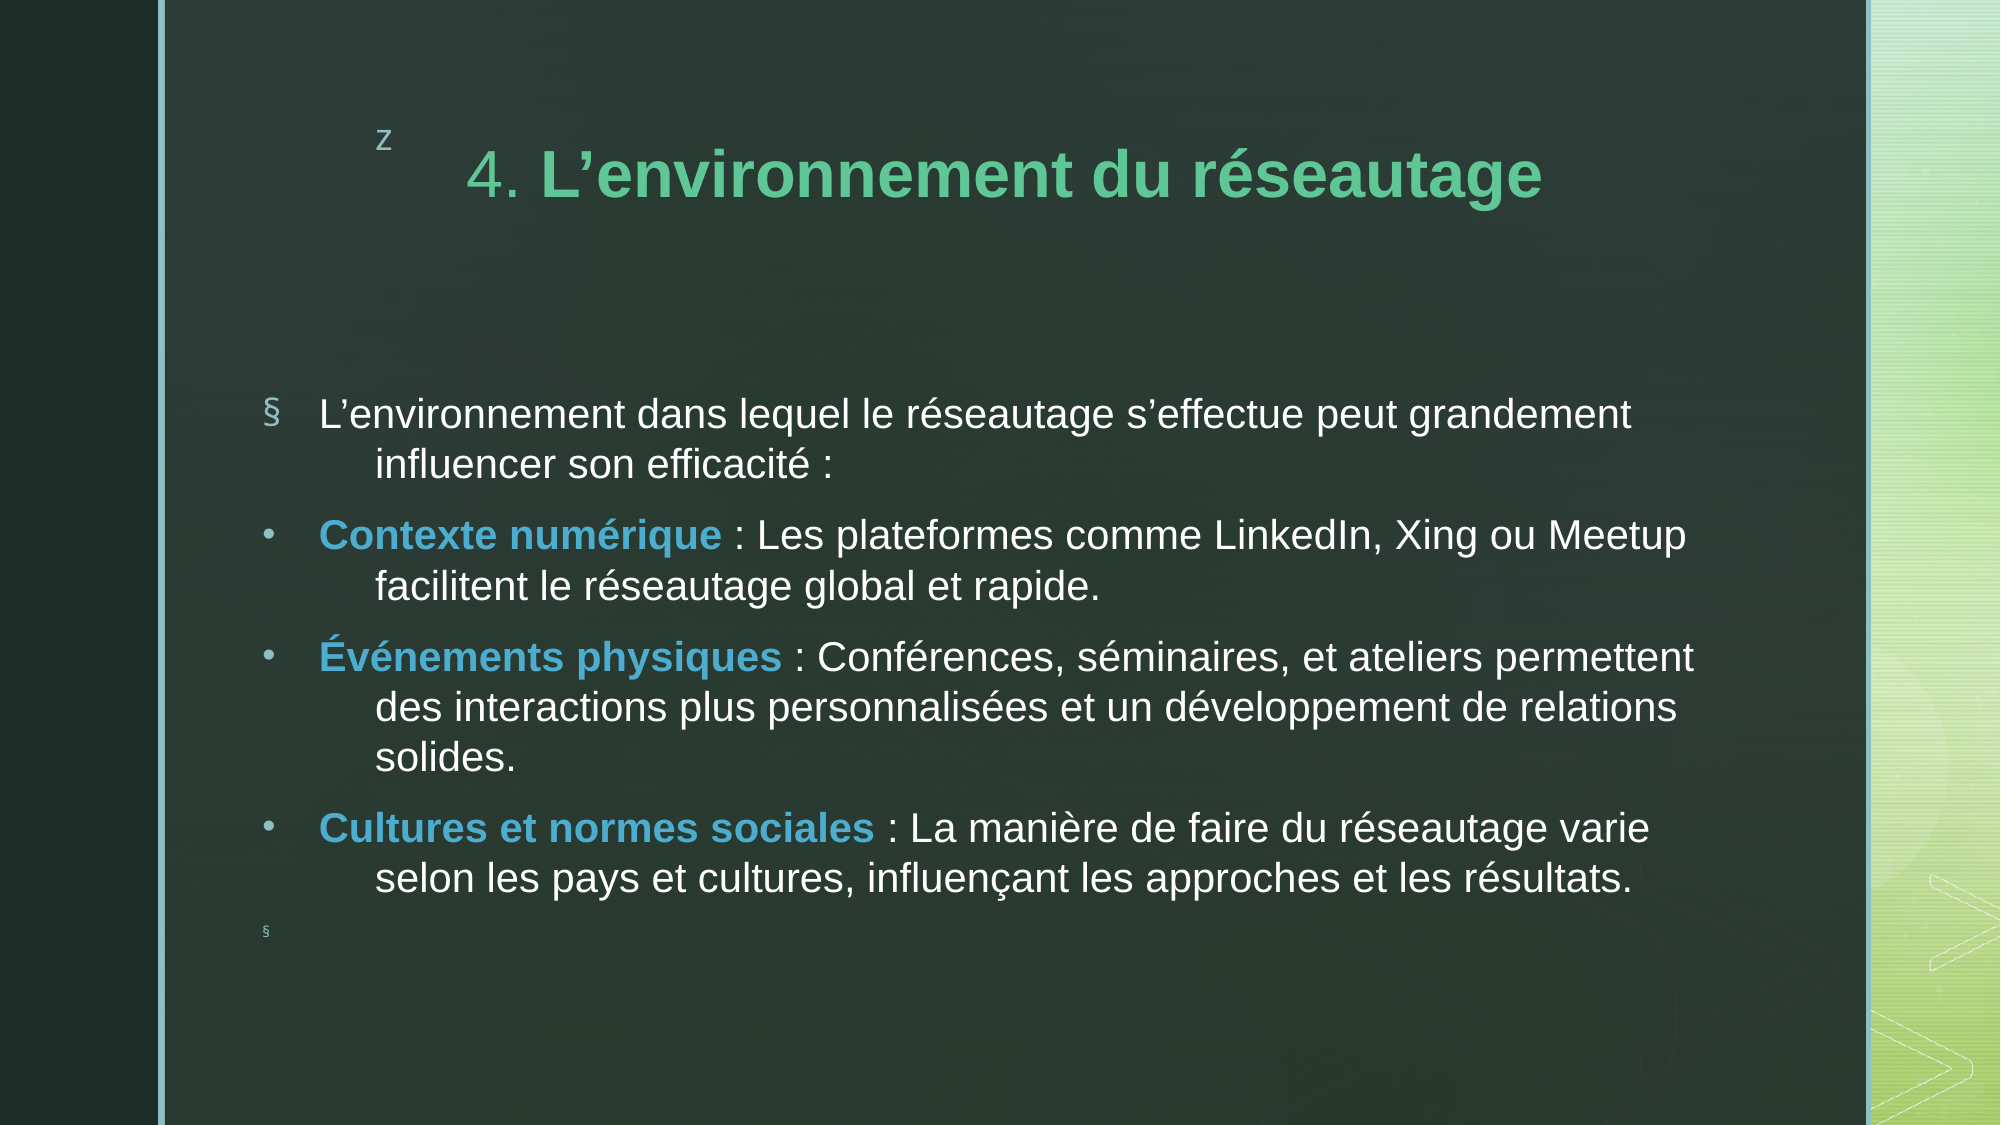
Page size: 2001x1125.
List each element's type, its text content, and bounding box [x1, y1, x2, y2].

list L’environnement dans lequel le réseautage s’effectue peut grandement influencer son efficacité : Contexte numérique : Les plateformes comme LinkedIn, Xing ou Meetup facilitent le réseautage global et rapide. Événements physiques : Conférences, séminaires, et ateliers permettent des interactions plus personnalisées et un développement de relations solides. Cultures et normes sociales : La manière de faire du réseautage varie selon les pays et cultures, influençant les approches et les résultats. [247, 336, 1734, 993]
title 4. L’environnement du réseautage [276, 132, 1734, 310]
